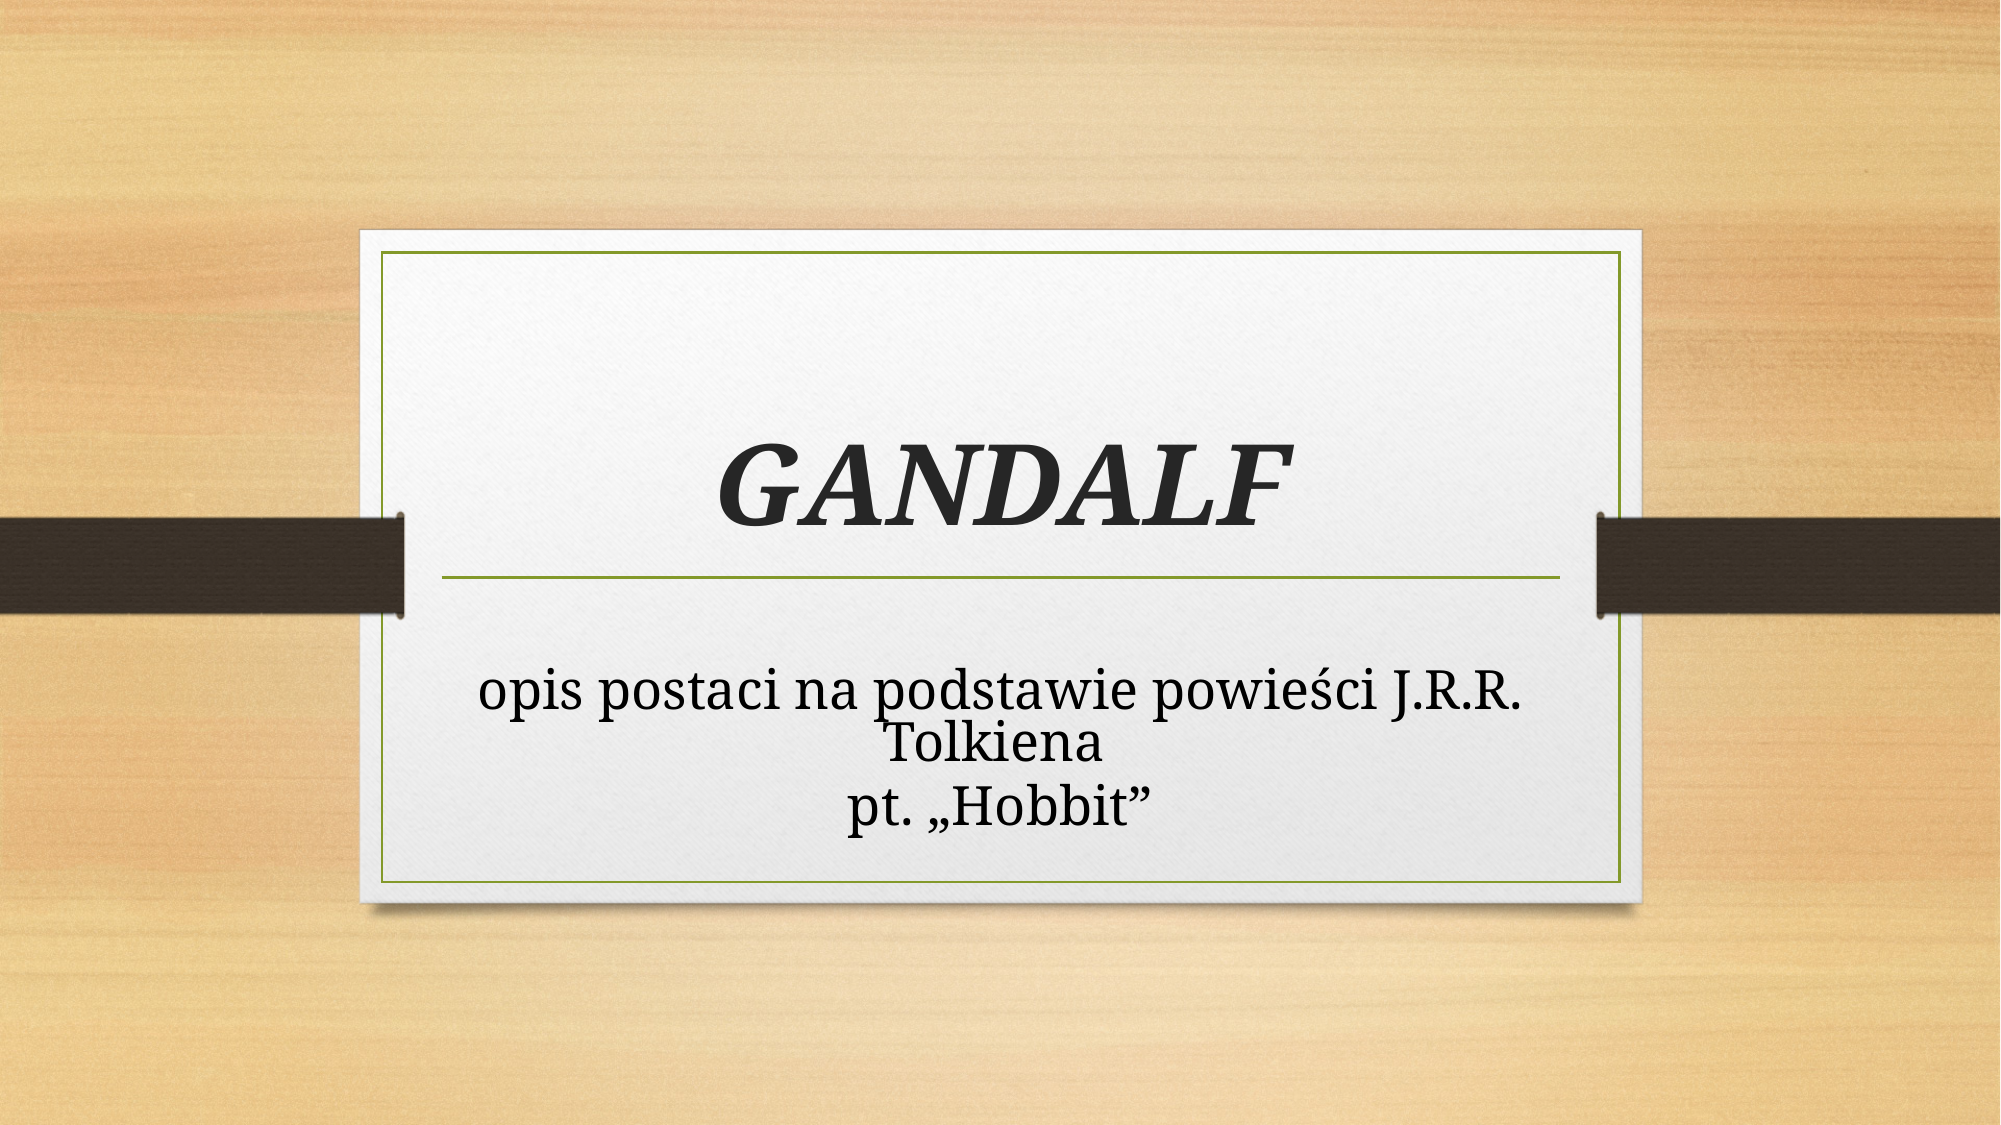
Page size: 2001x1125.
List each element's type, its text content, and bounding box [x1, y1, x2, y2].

title GANDALF [441, 306, 1560, 556]
subtitle opis postaci na podstawie powieści J.R.R. Tolkiena pt. „Hobbit” [441, 600, 1560, 817]
